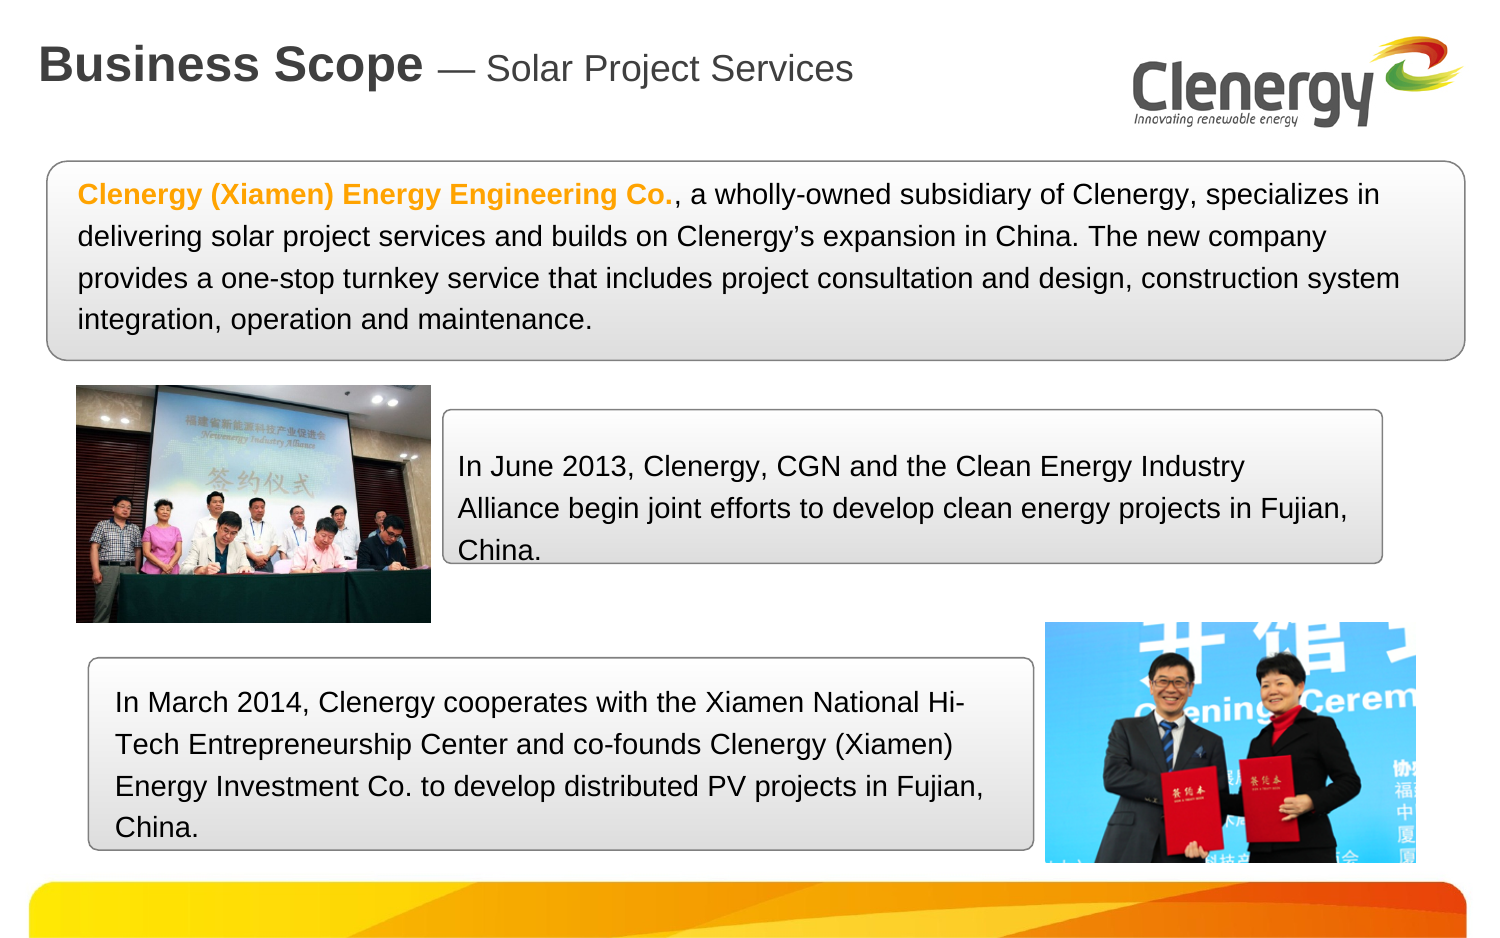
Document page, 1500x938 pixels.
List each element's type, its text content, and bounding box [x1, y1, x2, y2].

text_box [88, 657, 1034, 851]
text_box [442, 409, 1383, 564]
picture [0, 0, 1500, 938]
text_box In March 2014, Clenergy cooperates with the Xiamen National Hi-Tech Entrepreneurship Center and co-founds Clenergy (Xiamen) Energy Investment Co. to develop distributed PV projects in Fujian, China. [100, 669, 1018, 852]
text_box [46, 161, 1465, 361]
text_box Business Scope — Solar Project Services [23, 23, 975, 99]
text_box Clenergy (Xiamen) Energy Engineering Co., a wholly-owned subsidiary of Clenergy, specializes in delivering solar project services and builds on Clenergy’s expansion in China. The new company provides a one-stop turnkey service that includes project consultation and design, construction system integration, operation and maintenance. [62, 161, 1448, 344]
text_box In June 2013, Clenergy, CGN and the Clean Energy Industry Alliance begin joint efforts to develop clean energy projects in Fujian, China. [442, 433, 1371, 574]
